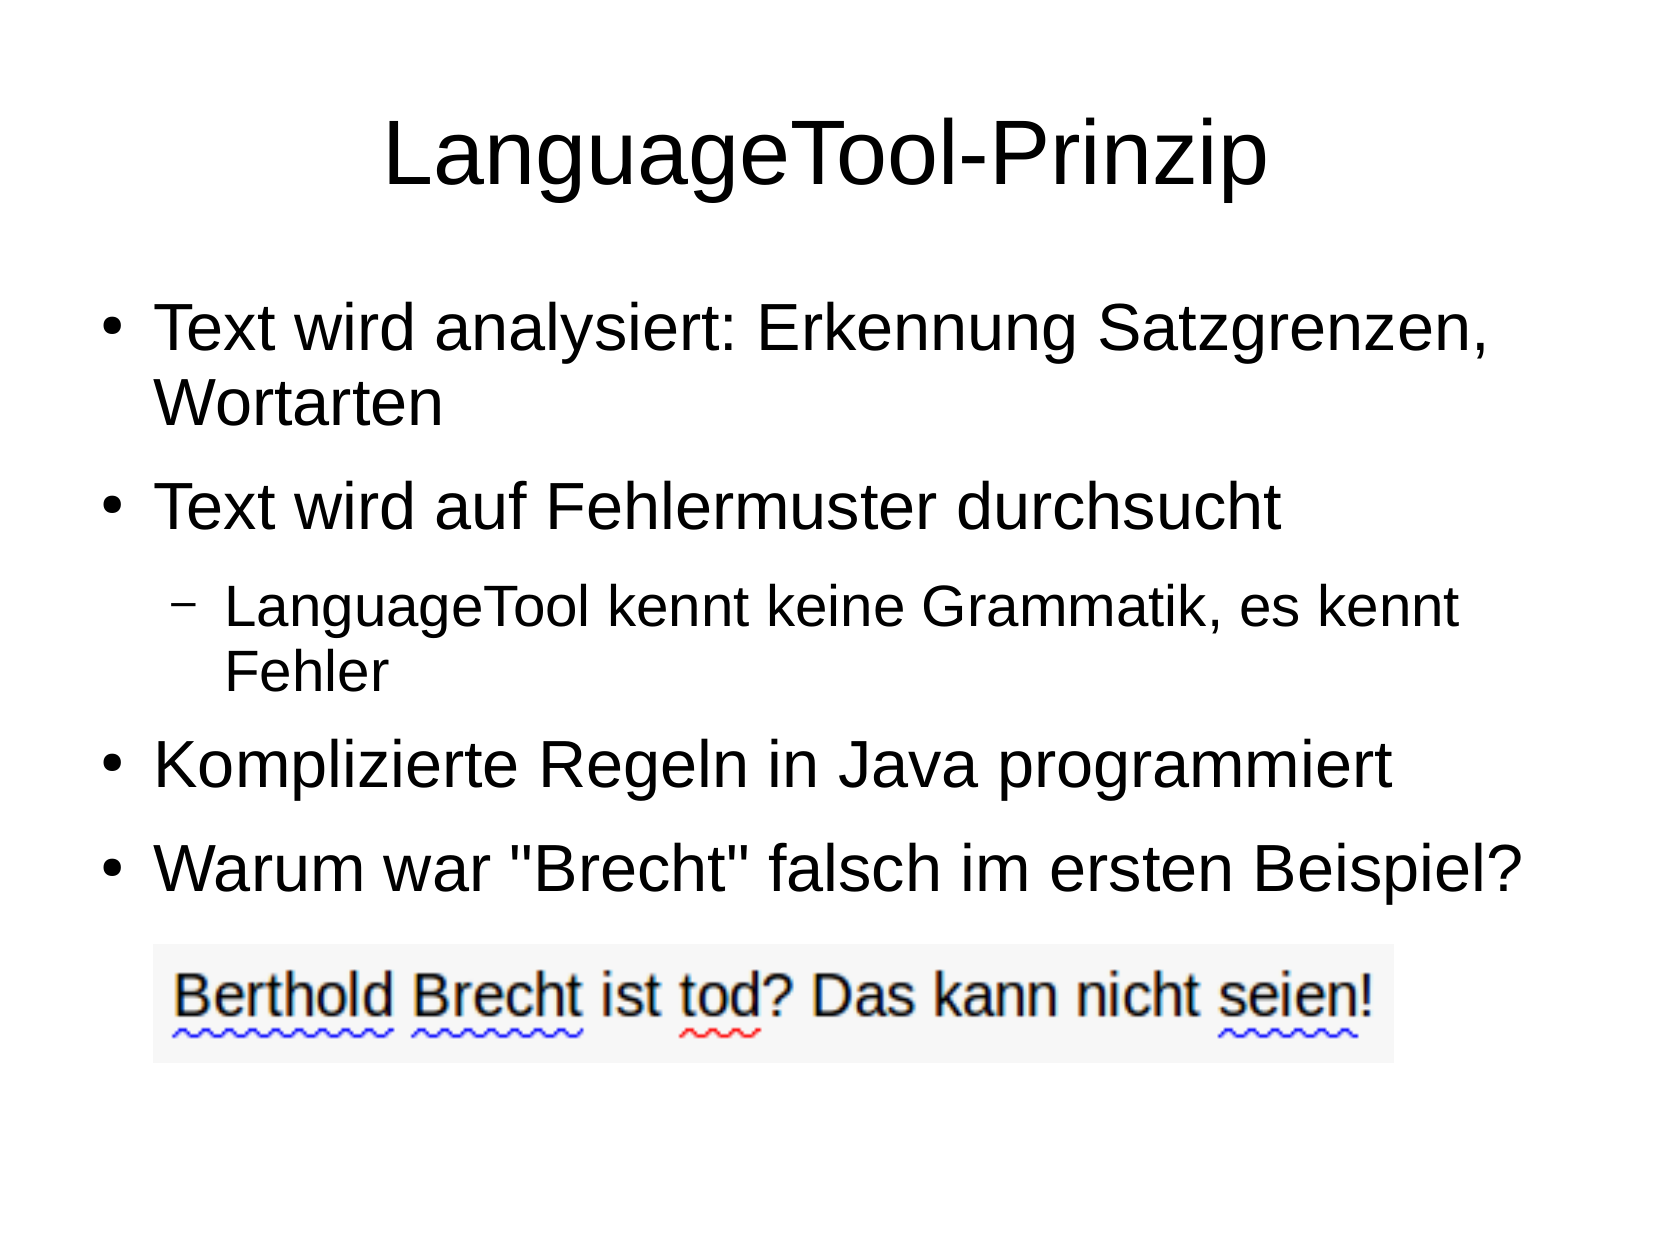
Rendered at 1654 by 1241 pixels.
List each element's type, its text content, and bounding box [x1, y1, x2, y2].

picture [153, 944, 1394, 1063]
title LanguageTool-Prinzip [82, 49, 1571, 257]
list Text wird analysiert: Erkennung Satzgrenzen, Wortarten Text wird auf Fehlermuster durchsucht LanguageTool kennt keine Grammatik, es kennt Fehler Komplizierte Regeln in Java programmiert Warum war "Brecht" falsch im ersten Beispiel? [82, 290, 1538, 1010]
